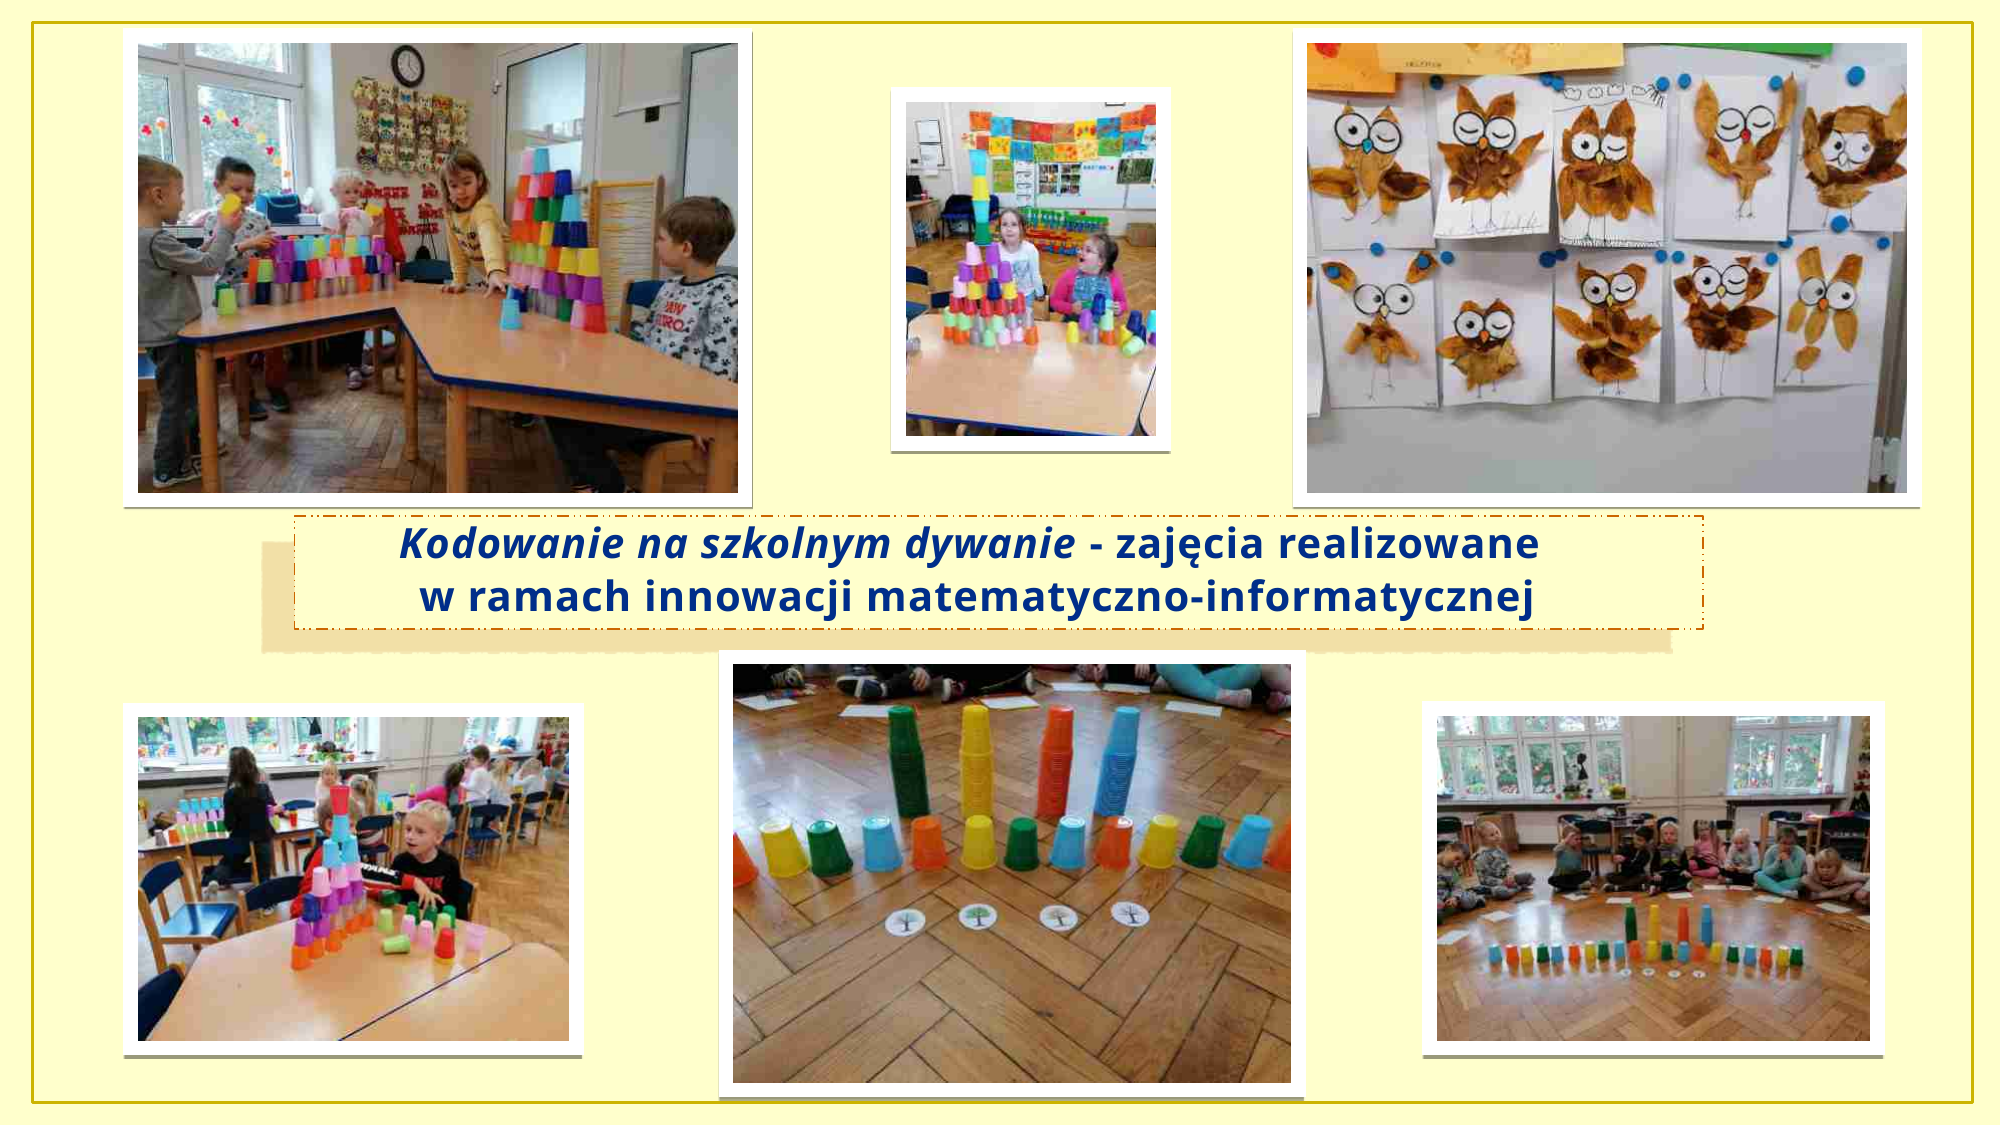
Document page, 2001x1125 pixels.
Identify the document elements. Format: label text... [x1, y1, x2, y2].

picture [733, 664, 1291, 1083]
text_box [294, 577, 1704, 630]
picture [905, 101, 1157, 437]
picture [137, 42, 738, 493]
picture [1307, 42, 1908, 493]
text_box Kodowanie na szkolnym dywanie - zajęcia realizowane [132, 501, 1747, 577]
picture [1437, 716, 1871, 1041]
text_box w ramach innowacji matematyczno-informatycznej [402, 562, 1565, 628]
picture [137, 717, 570, 1041]
